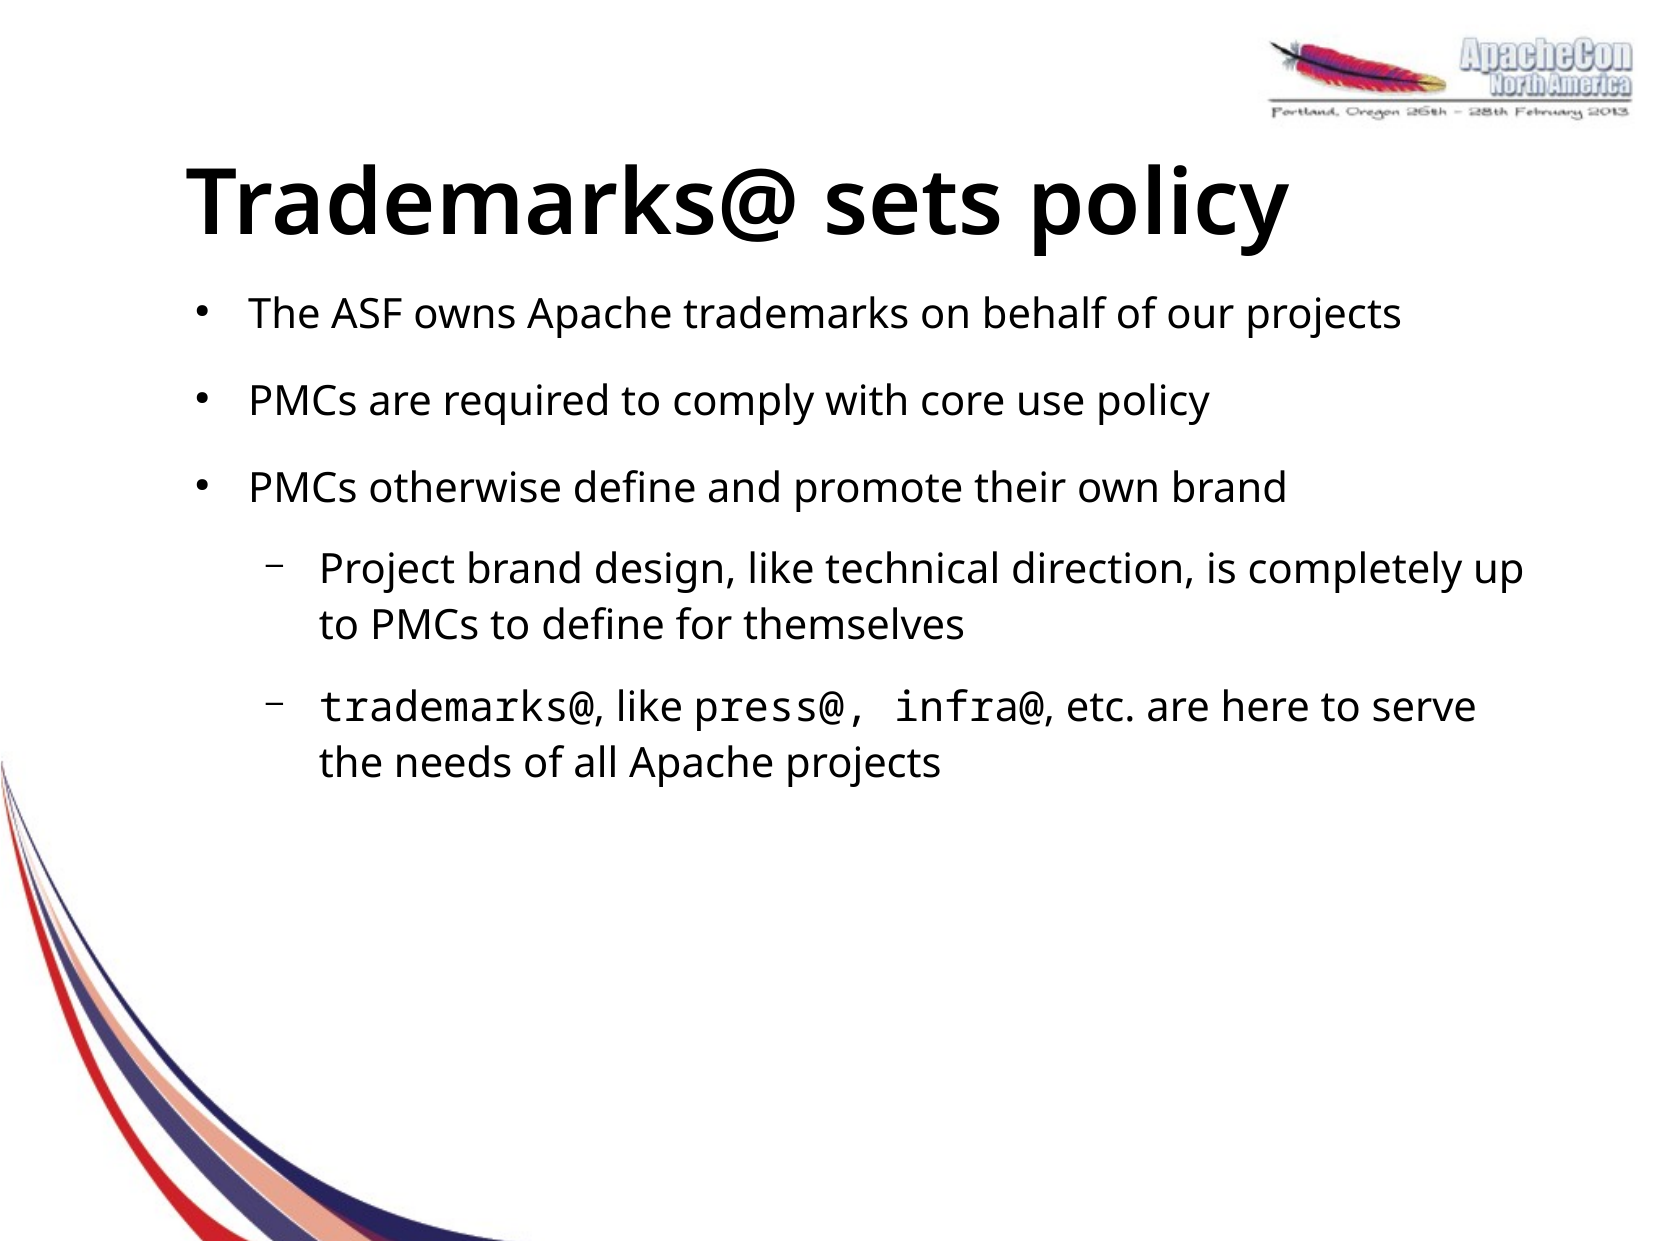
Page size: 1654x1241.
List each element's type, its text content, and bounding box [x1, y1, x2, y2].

picture [0, 0, 1654, 1241]
list The ASF owns Apache trademarks on behalf of our projects PMCs are required to comply with core use policy PMCs otherwise define and promote their own brand Project brand design, like technical direction, is completely up to PMCs to define for themselves trademarks@, like press@, infra@, etc. are here to serve the needs of all Apache projects [177, 283, 1536, 1004]
title Trademarks@ sets policy [177, 134, 1536, 262]
